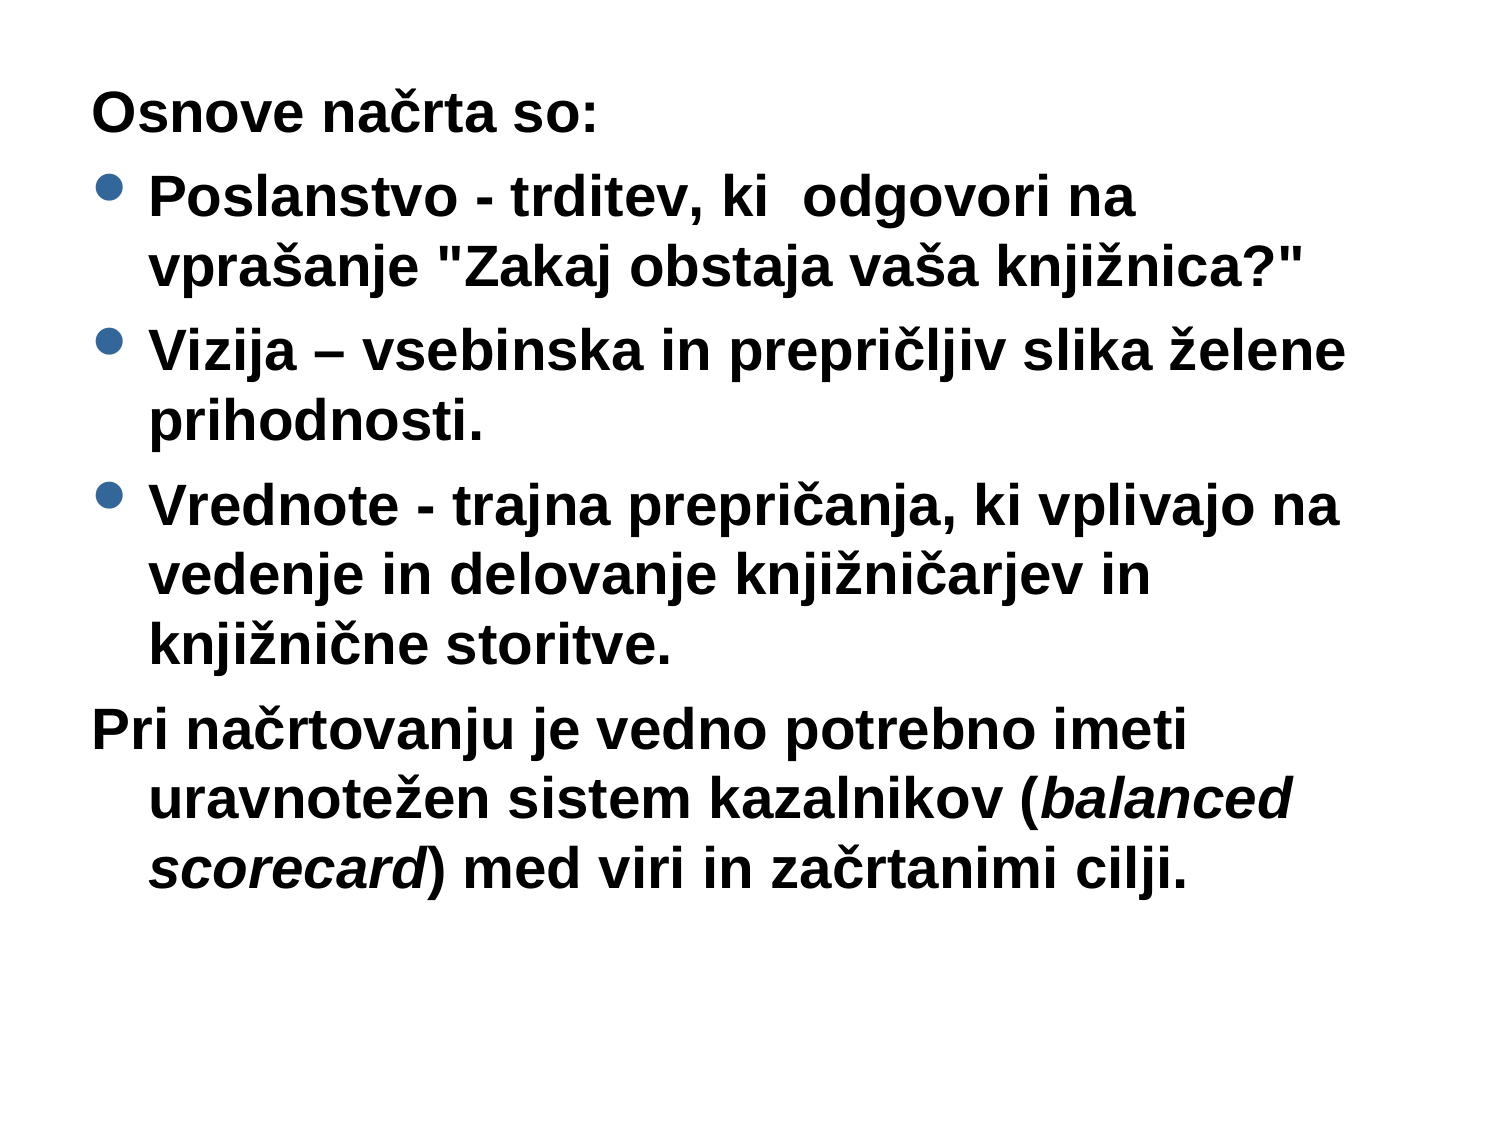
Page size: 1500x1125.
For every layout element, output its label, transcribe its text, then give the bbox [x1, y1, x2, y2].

list Osnove načrta so: Poslanstvo - trditev, ki odgovori na vprašanje "Zakaj obstaja vaša knjižnica?" Vizija – vsebinska in prepričljiv slika želene prihodnosti. Vrednote - trajna prepričanja, ki vplivajo na vedenje in delovanje knjižničarjev in knjižnične storitve. Pri načrtovanju je vedno potrebno imeti uravnotežen sistem kazalnikov (balanced scorecard) med viri in začrtanimi cilji. [76, 66, 1388, 988]
